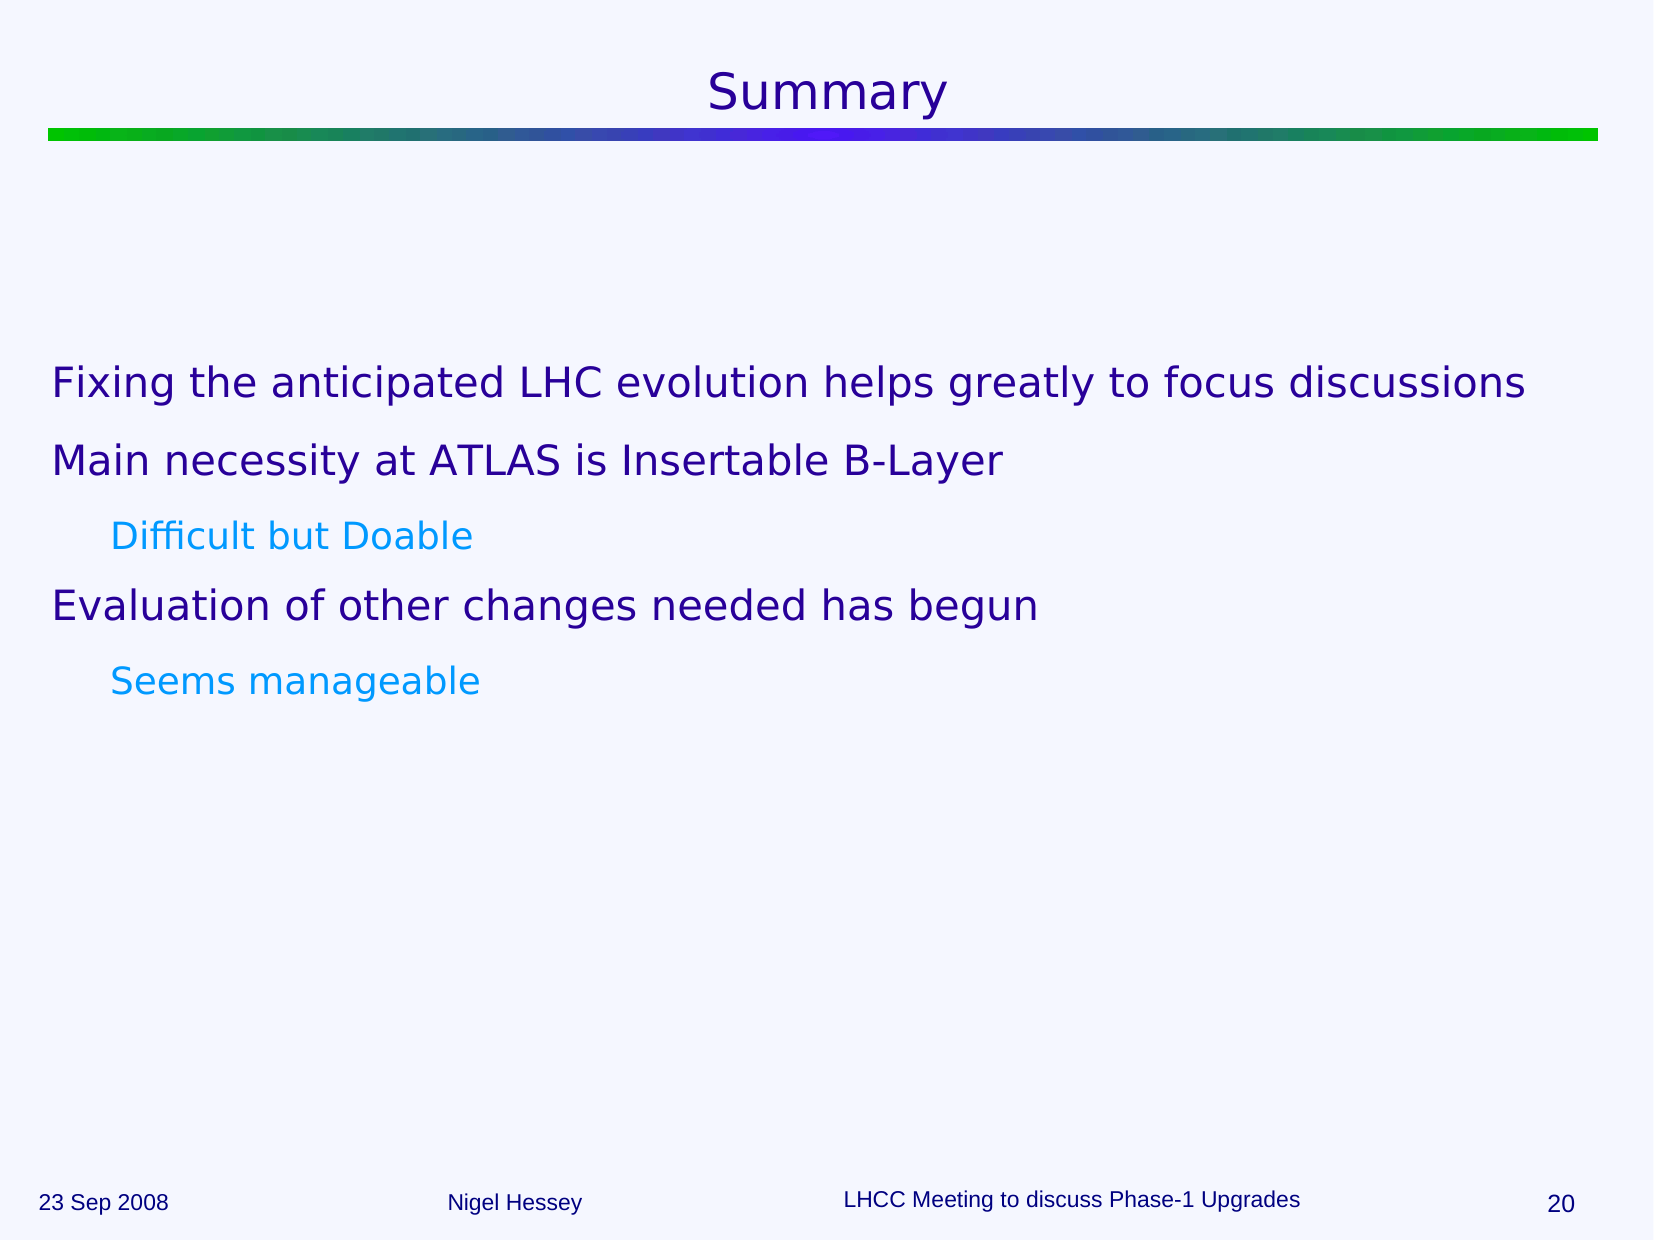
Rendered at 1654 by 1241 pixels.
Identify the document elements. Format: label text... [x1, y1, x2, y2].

picture [48, 128, 95, 141]
picture [1563, 128, 1598, 141]
list Fixing the anticipated LHC evolution helps greatly to focus discussions Main necessity at ATLAS is Insertable B-Layer Difficult but Doable Evaluation of other changes needed has begun Seems manageable [33, 358, 1616, 704]
title Summary [95, 37, 1563, 146]
